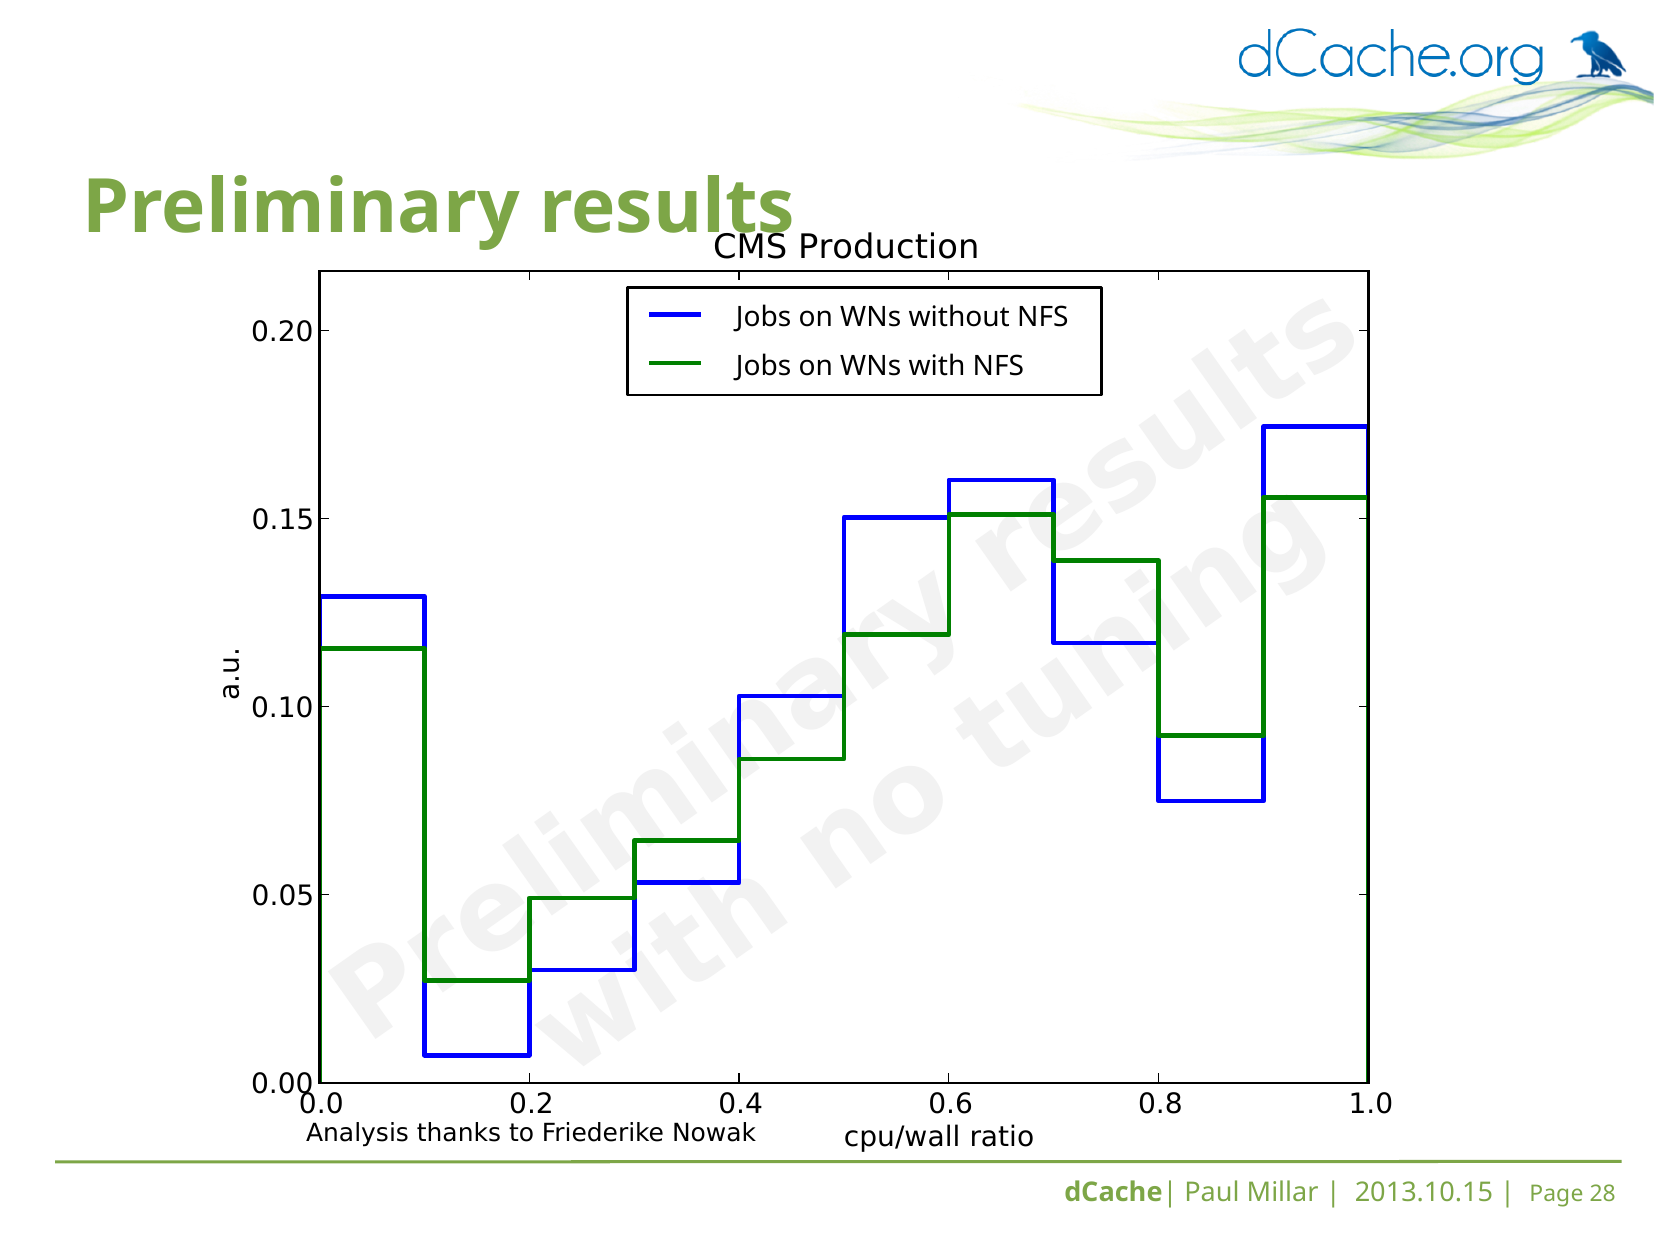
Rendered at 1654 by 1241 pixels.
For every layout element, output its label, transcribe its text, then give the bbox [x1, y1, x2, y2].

title Preliminary results [82, 156, 1605, 251]
picture [149, 168, 1505, 1186]
picture [956, 16, 1654, 169]
